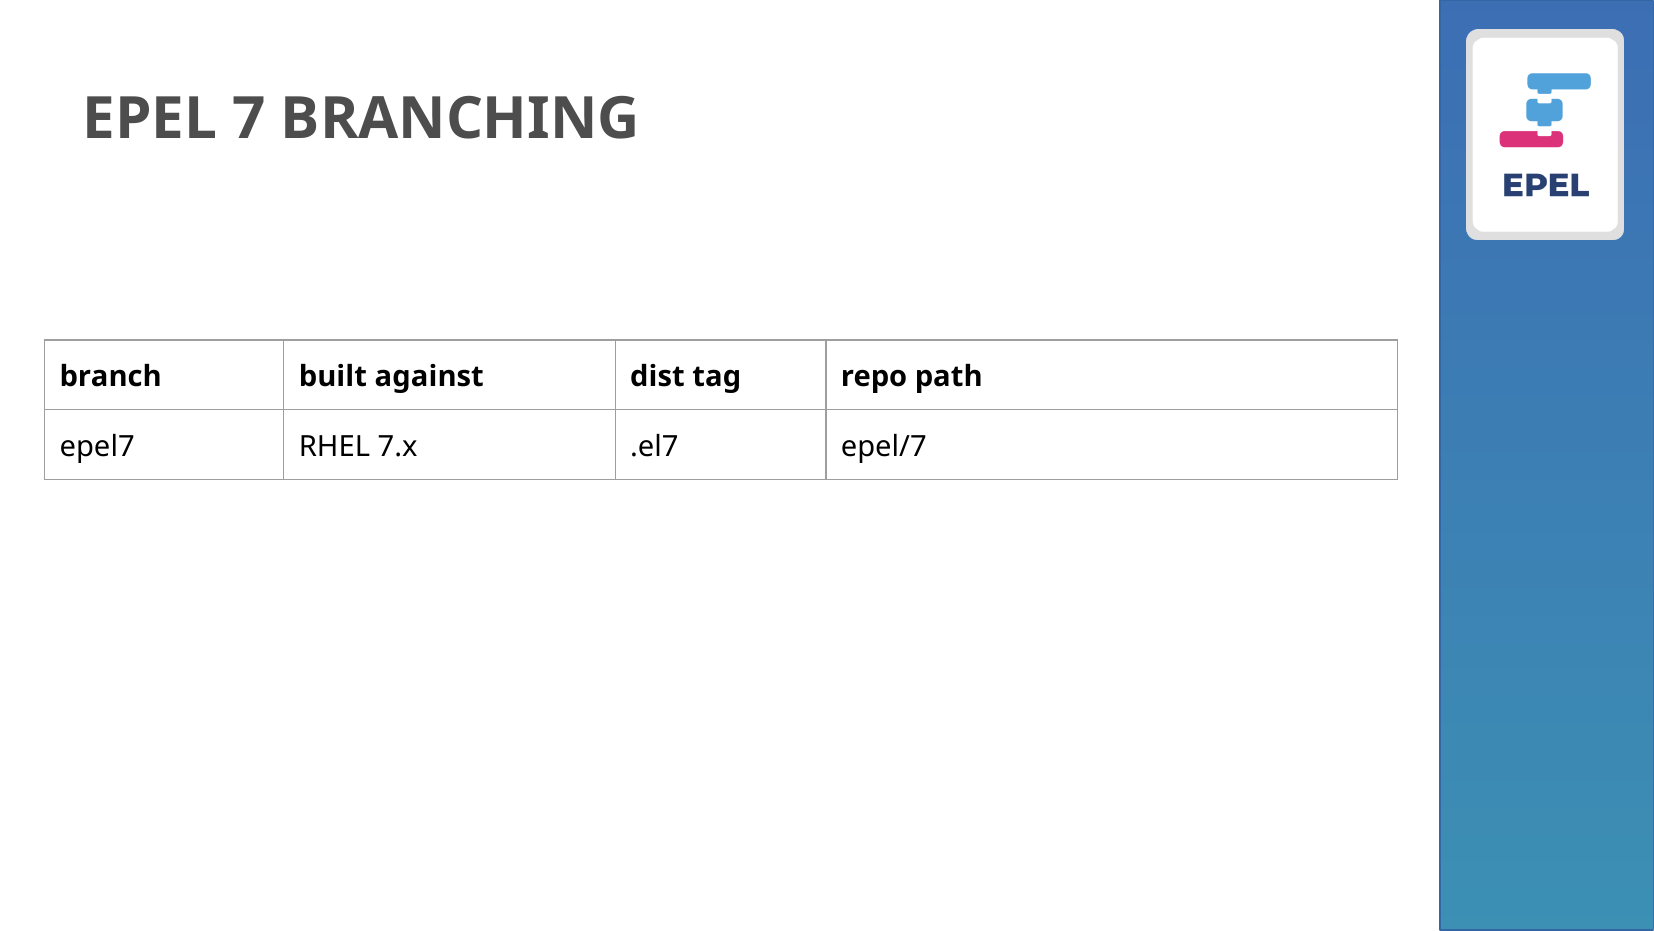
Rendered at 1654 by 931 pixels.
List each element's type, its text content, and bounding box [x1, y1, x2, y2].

table_cell RHEL 7.x [284, 410, 615, 479]
table_header built against [284, 341, 615, 409]
table_header dist tag [616, 341, 825, 409]
picture [1466, 29, 1624, 240]
table_cell epel/7 [827, 410, 1397, 479]
table_cell epel7 [45, 410, 283, 479]
table_header branch [45, 341, 283, 409]
text_box EPEL 7 BRANCHING [82, 37, 1398, 193]
table_header repo path [827, 341, 1397, 409]
table_cell .el7 [616, 410, 825, 479]
